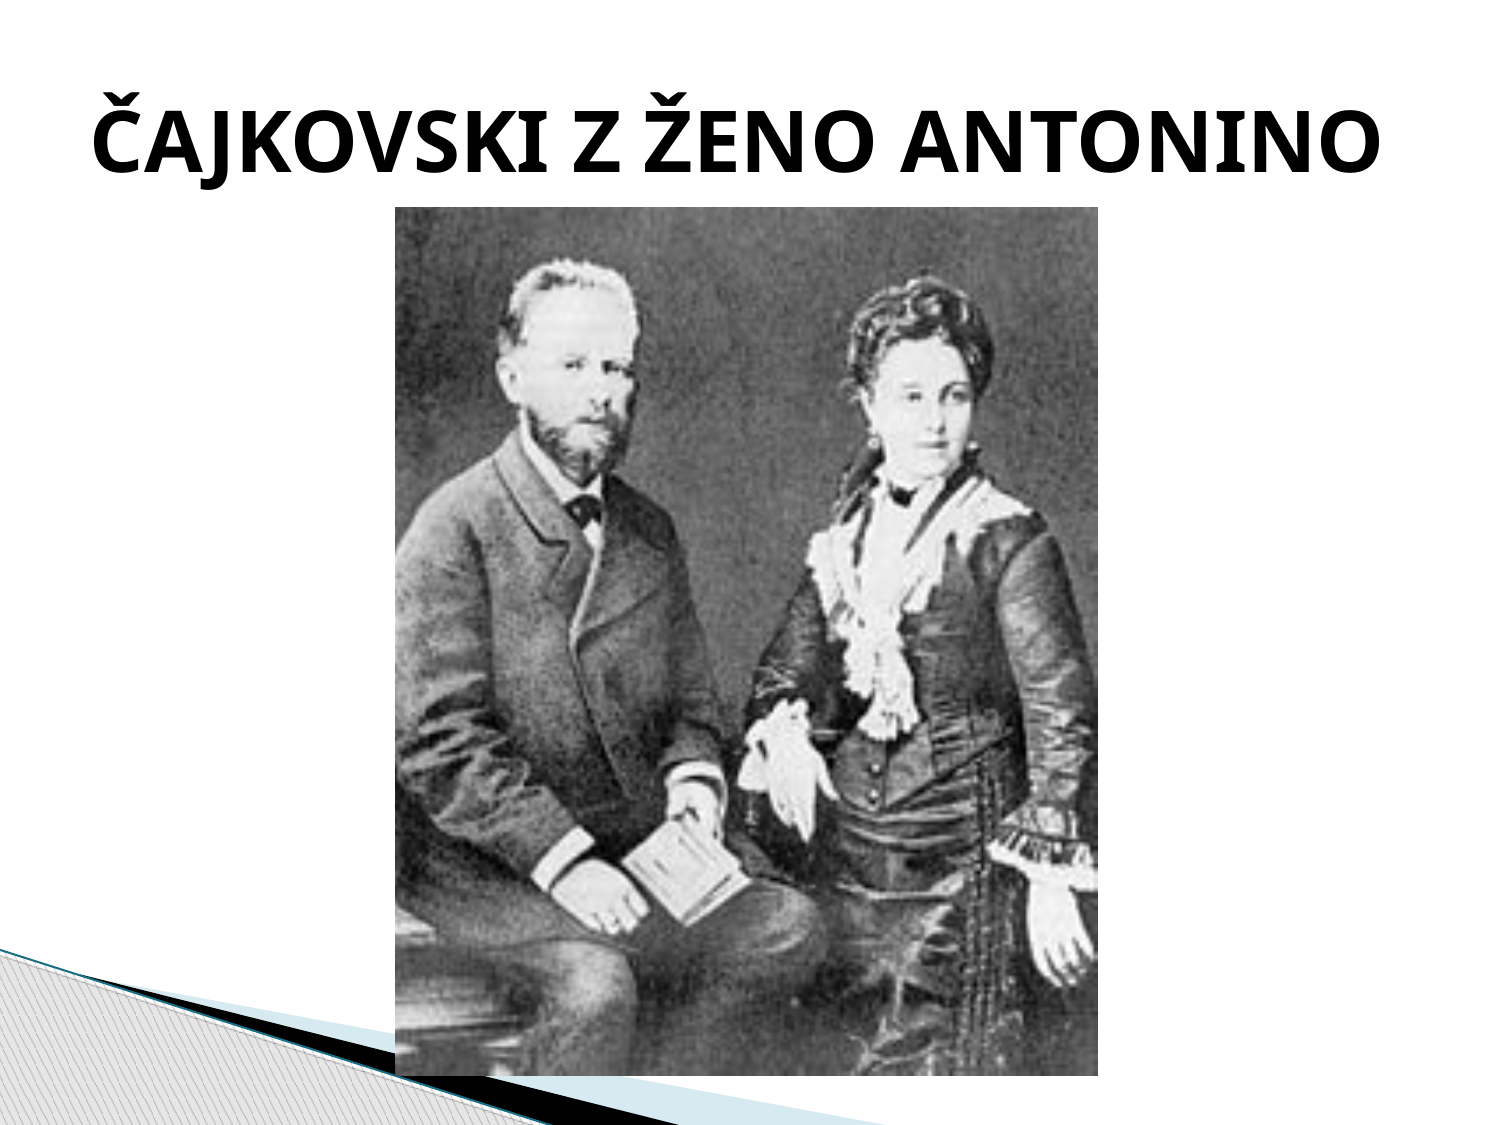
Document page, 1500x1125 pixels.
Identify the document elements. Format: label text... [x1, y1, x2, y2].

title ČAJKOVSKI Z ŽENO ANTONINO [75, 45, 1425, 233]
picture [395, 207, 1098, 1076]
